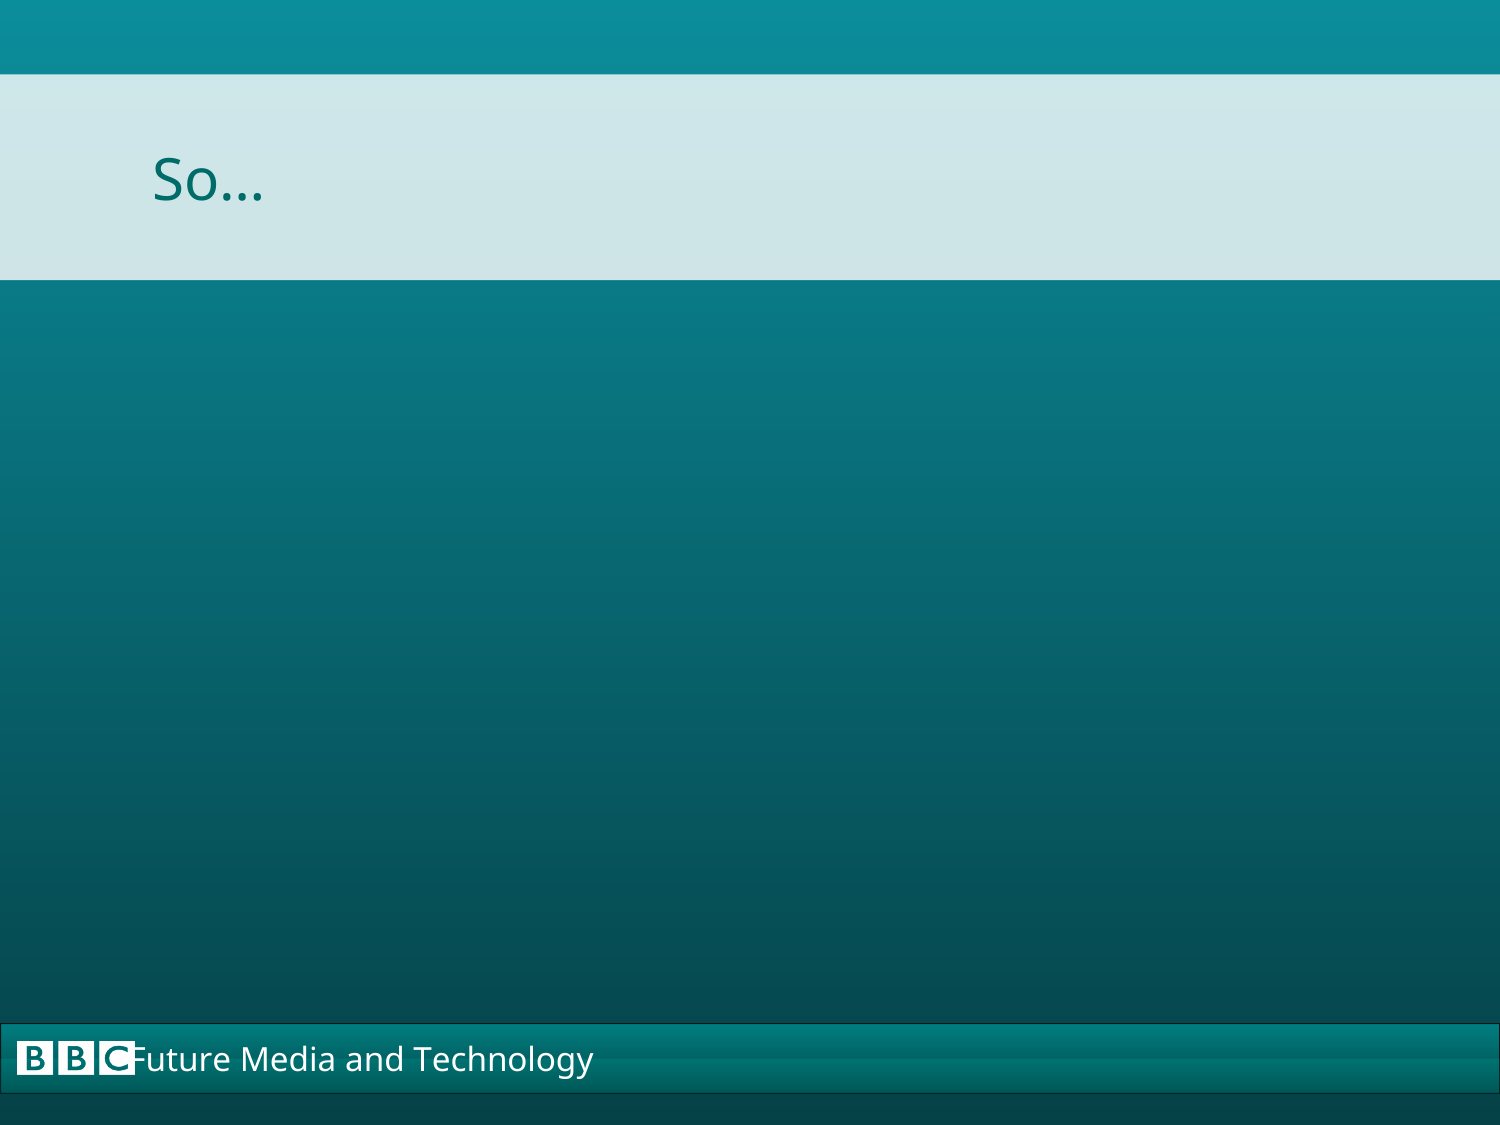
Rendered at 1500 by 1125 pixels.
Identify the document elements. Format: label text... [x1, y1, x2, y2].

picture [17, 1041, 135, 1075]
title So… [137, 84, 1426, 272]
